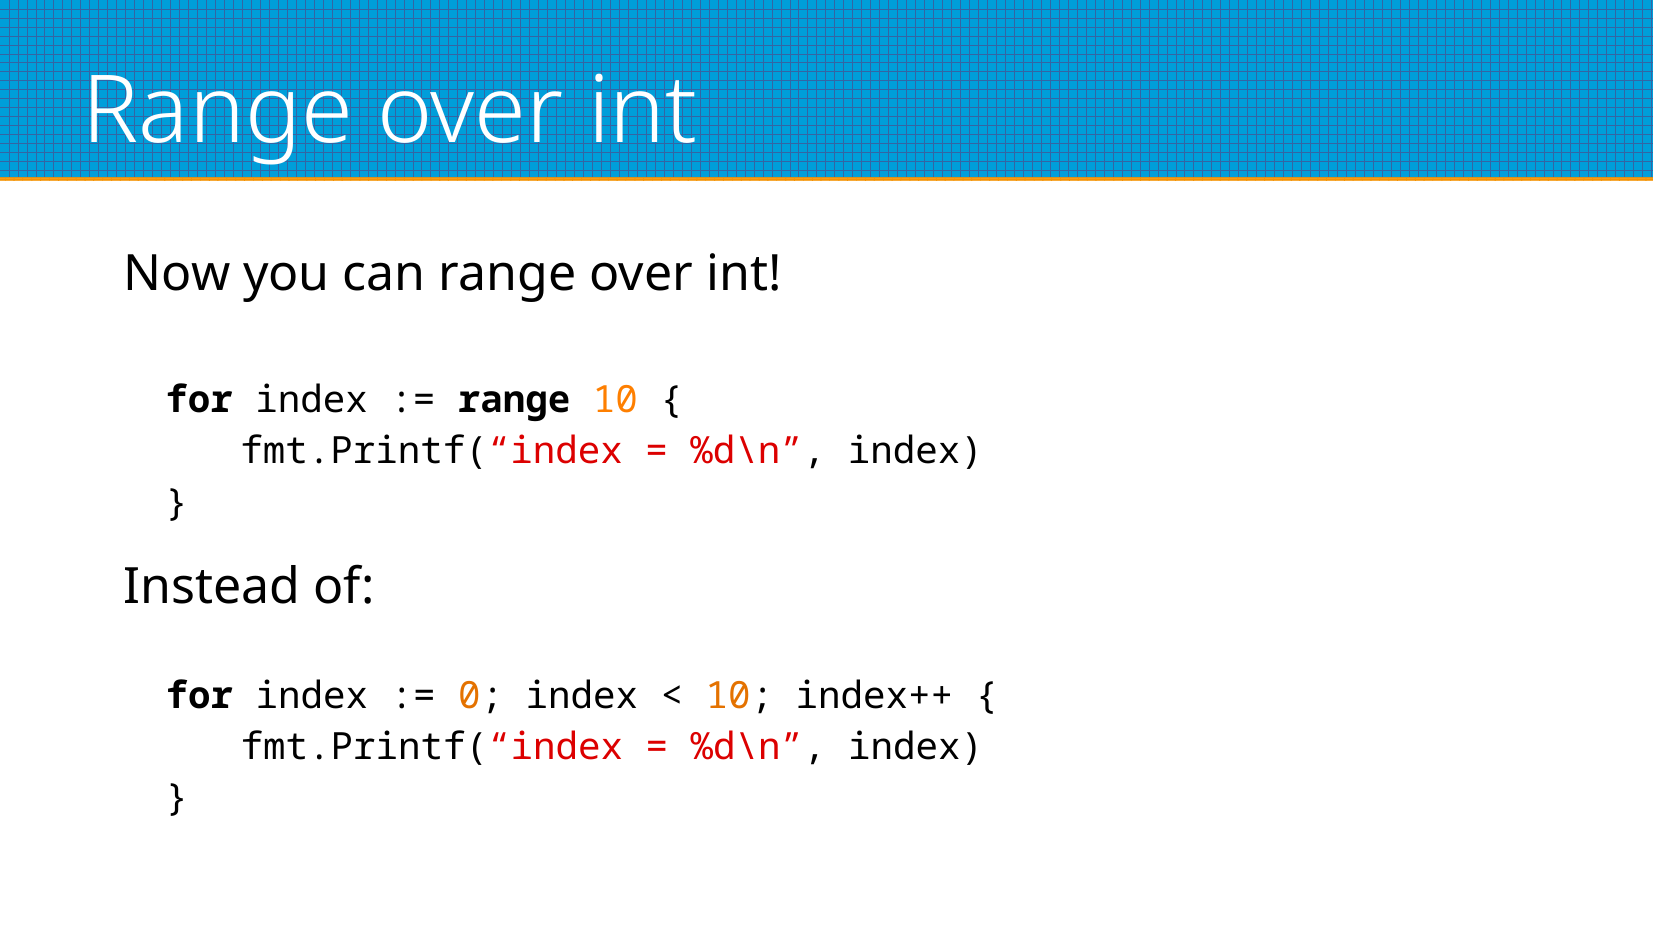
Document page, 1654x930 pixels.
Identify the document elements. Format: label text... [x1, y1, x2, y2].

list Now you can range over int! [52, 236, 1633, 376]
text_box for index := 0; index < 10; index++ { fmt.Printf(“index = %d\n”, index) } [159, 662, 1005, 828]
text_box for index := range 10 { fmt.Printf(“index = %d\n”, index) } [159, 366, 989, 532]
list Instead of: [52, 549, 788, 689]
title Range over int [82, 14, 1571, 171]
